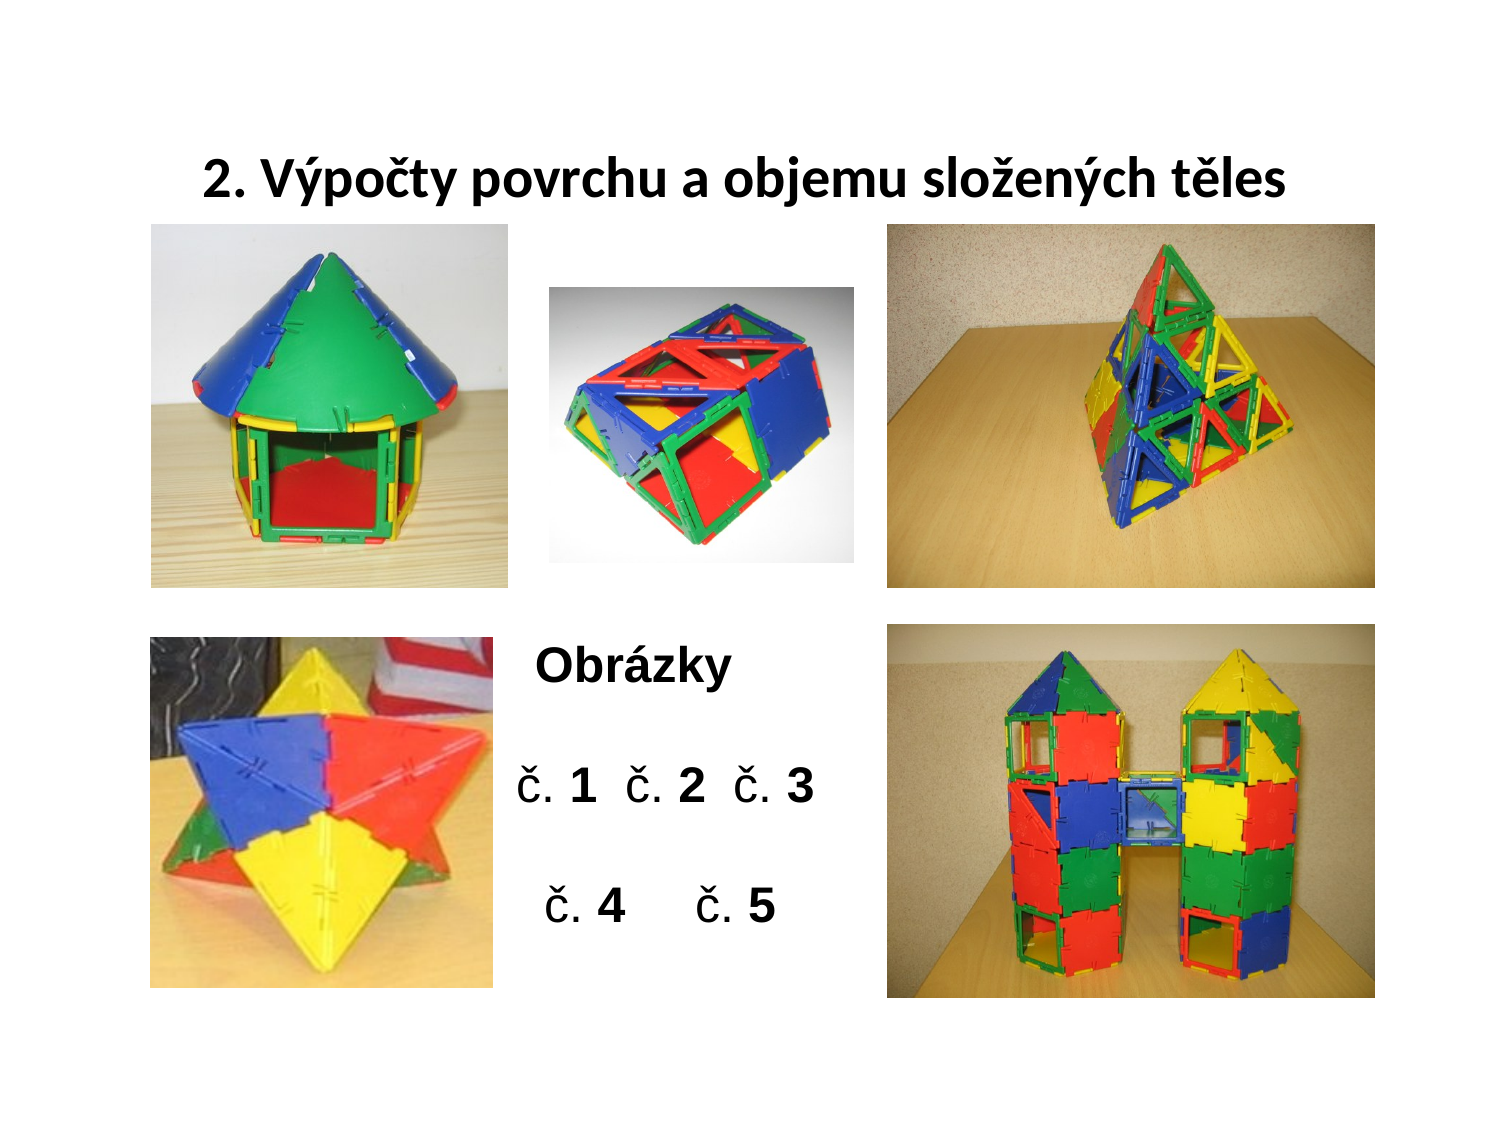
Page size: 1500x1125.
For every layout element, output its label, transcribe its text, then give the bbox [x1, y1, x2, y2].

picture [887, 224, 1375, 588]
title 2. Výpočty povrchu a objemu složených těles [70, 105, 1421, 244]
picture [887, 624, 1375, 998]
picture [549, 287, 854, 563]
picture [151, 224, 508, 588]
picture [150, 637, 493, 988]
text_box Obrázky č. 1 č. 2 č. 3 č. 4 č. 5 [501, 624, 863, 988]
